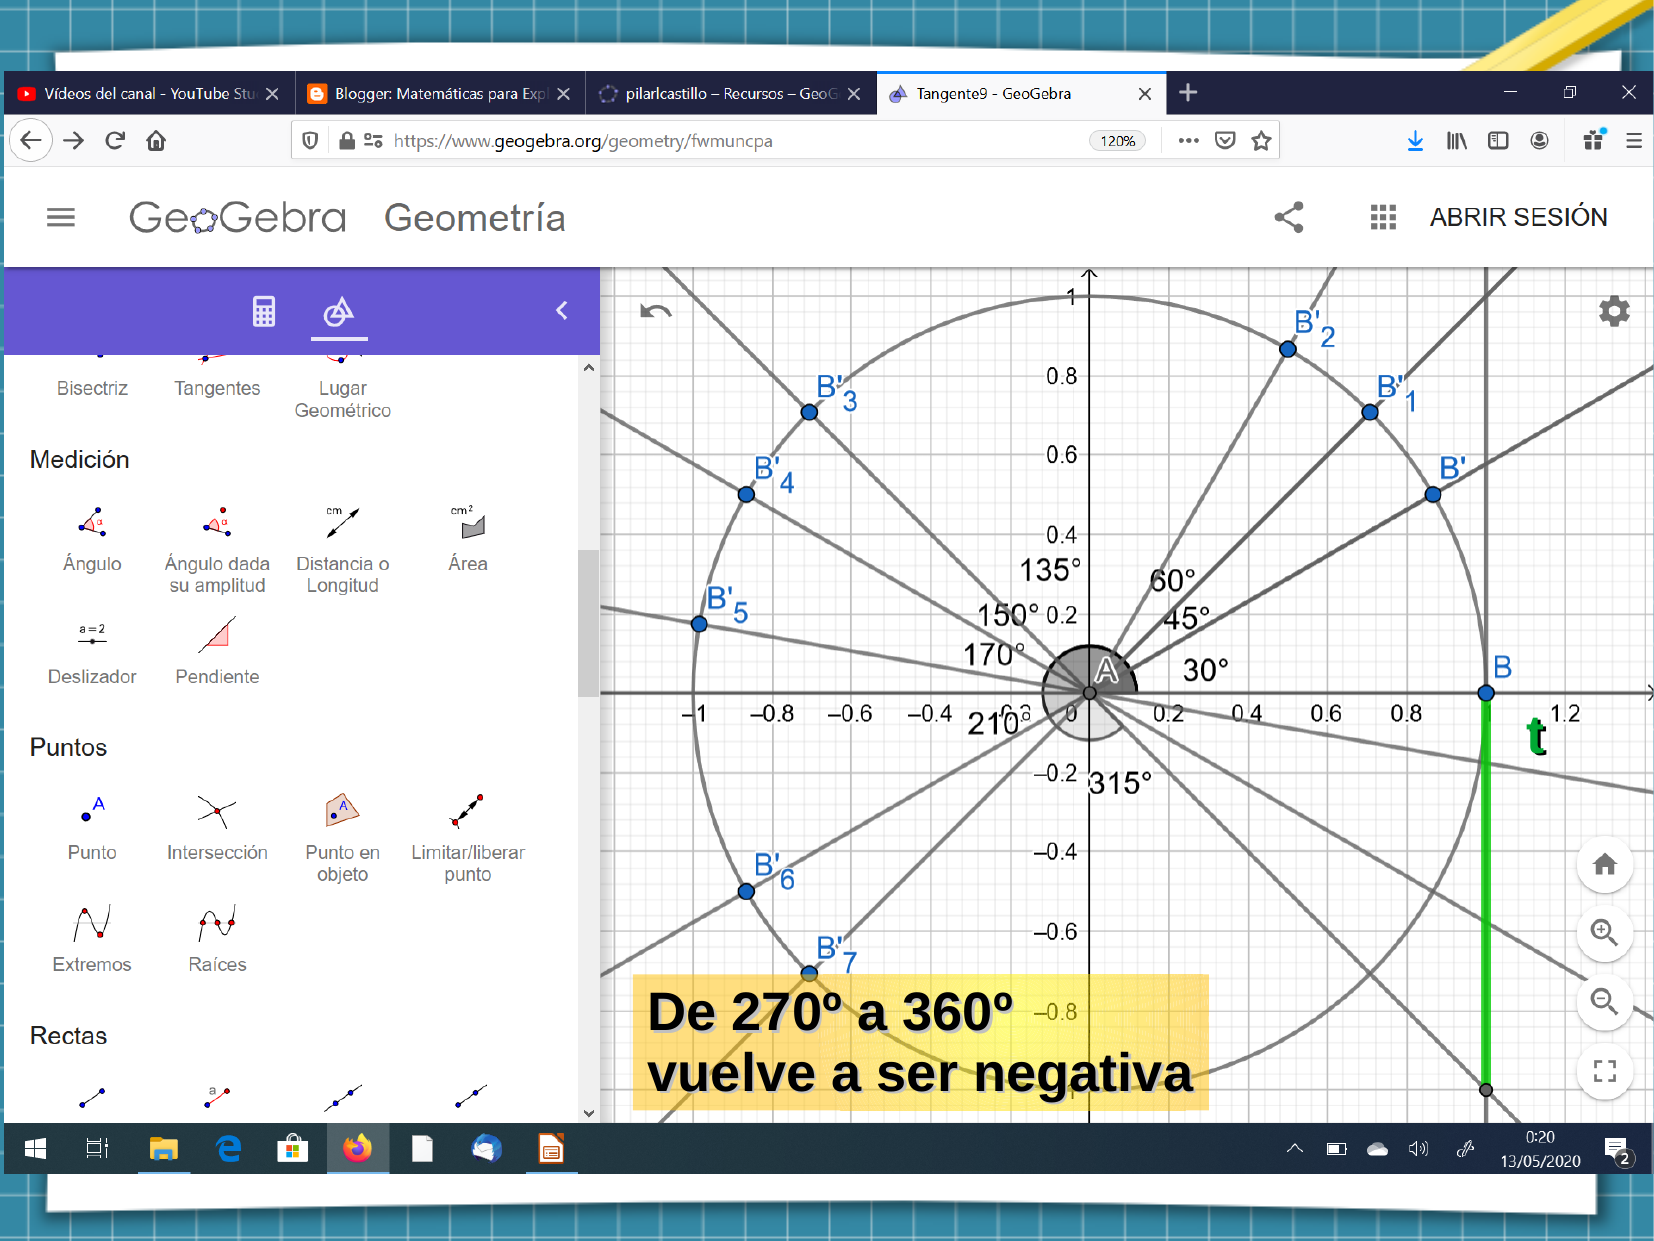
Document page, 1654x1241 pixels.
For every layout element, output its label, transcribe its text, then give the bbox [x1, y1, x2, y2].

text_box t [1511, 696, 1654, 833]
picture [0, 0, 1654, 1241]
text_box De 270º a 360º vuelve a ser negativa [632, 974, 1209, 1111]
